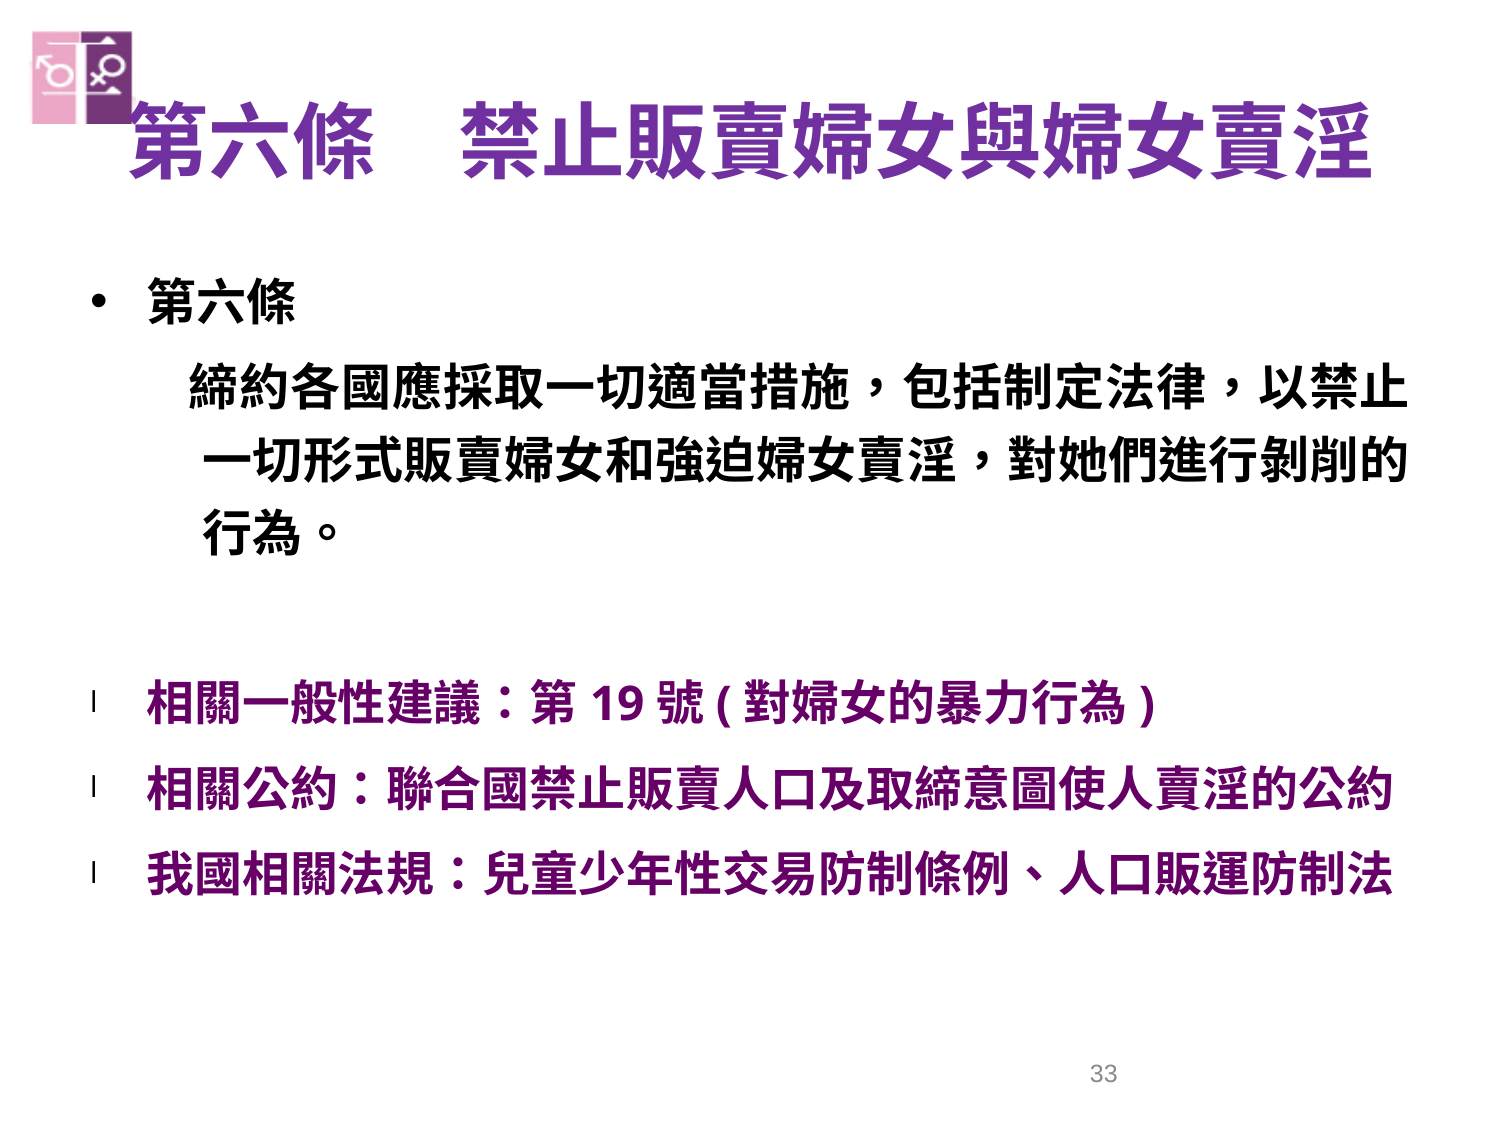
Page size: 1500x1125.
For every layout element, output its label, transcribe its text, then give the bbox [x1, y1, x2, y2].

list 第六條 締約各國應採取一切適當措施，包括制定法律，以禁止一切形式販賣婦女和強迫婦女賣淫，對她們進行剝削的行為。 相關一般性建議：第19號(對婦女的暴力行為) 相關公約：聯合國禁止販賣人口及取締意圖使人賣淫的公約 我國相關法規：兒童少年性交易防制條例、人口販運防制法 [75, 262, 1426, 1005]
title 第六條 禁止販賣婦女與婦女賣淫 [75, 45, 1426, 233]
text_box 33 [1074, 1042, 1426, 1103]
